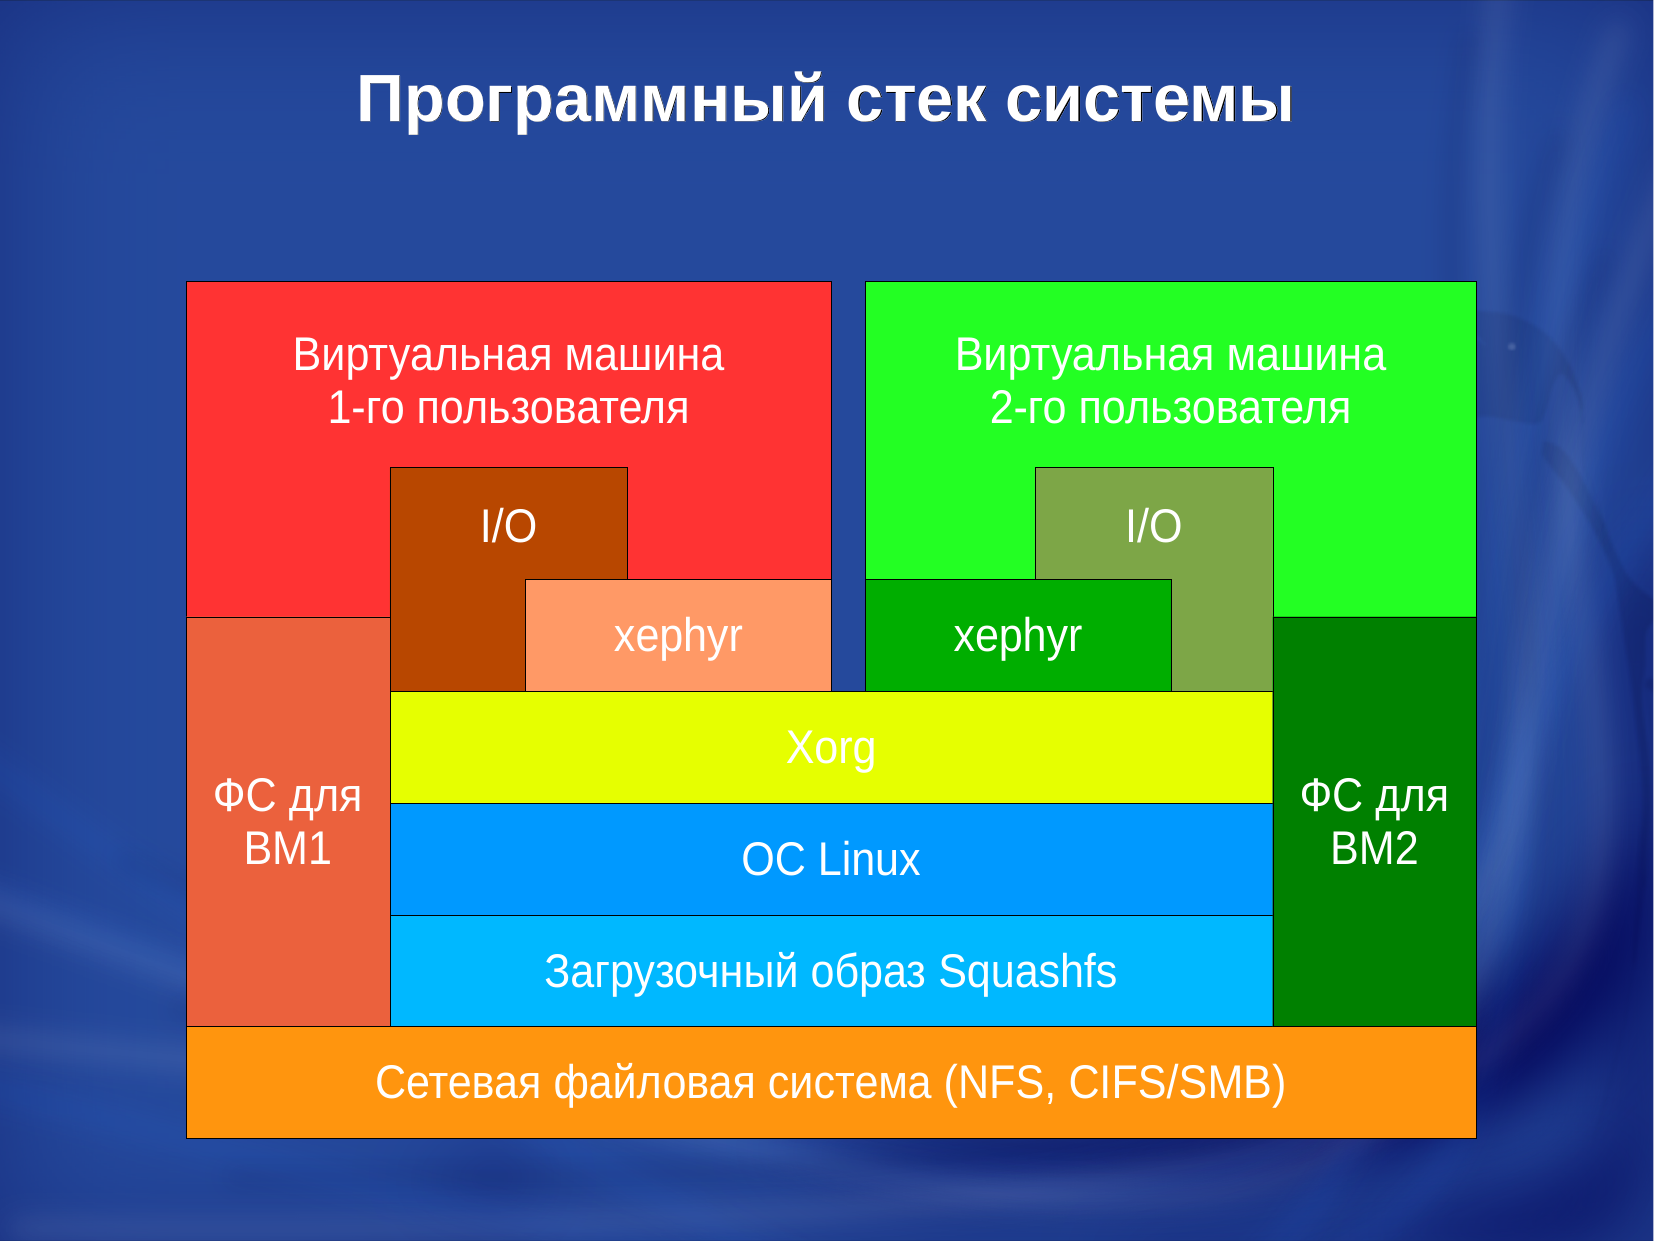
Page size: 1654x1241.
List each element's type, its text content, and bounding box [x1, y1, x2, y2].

picture [0, 0, 1654, 1241]
title Программный стек системы [82, 49, 1571, 148]
chart [118, 206, 1654, 1240]
